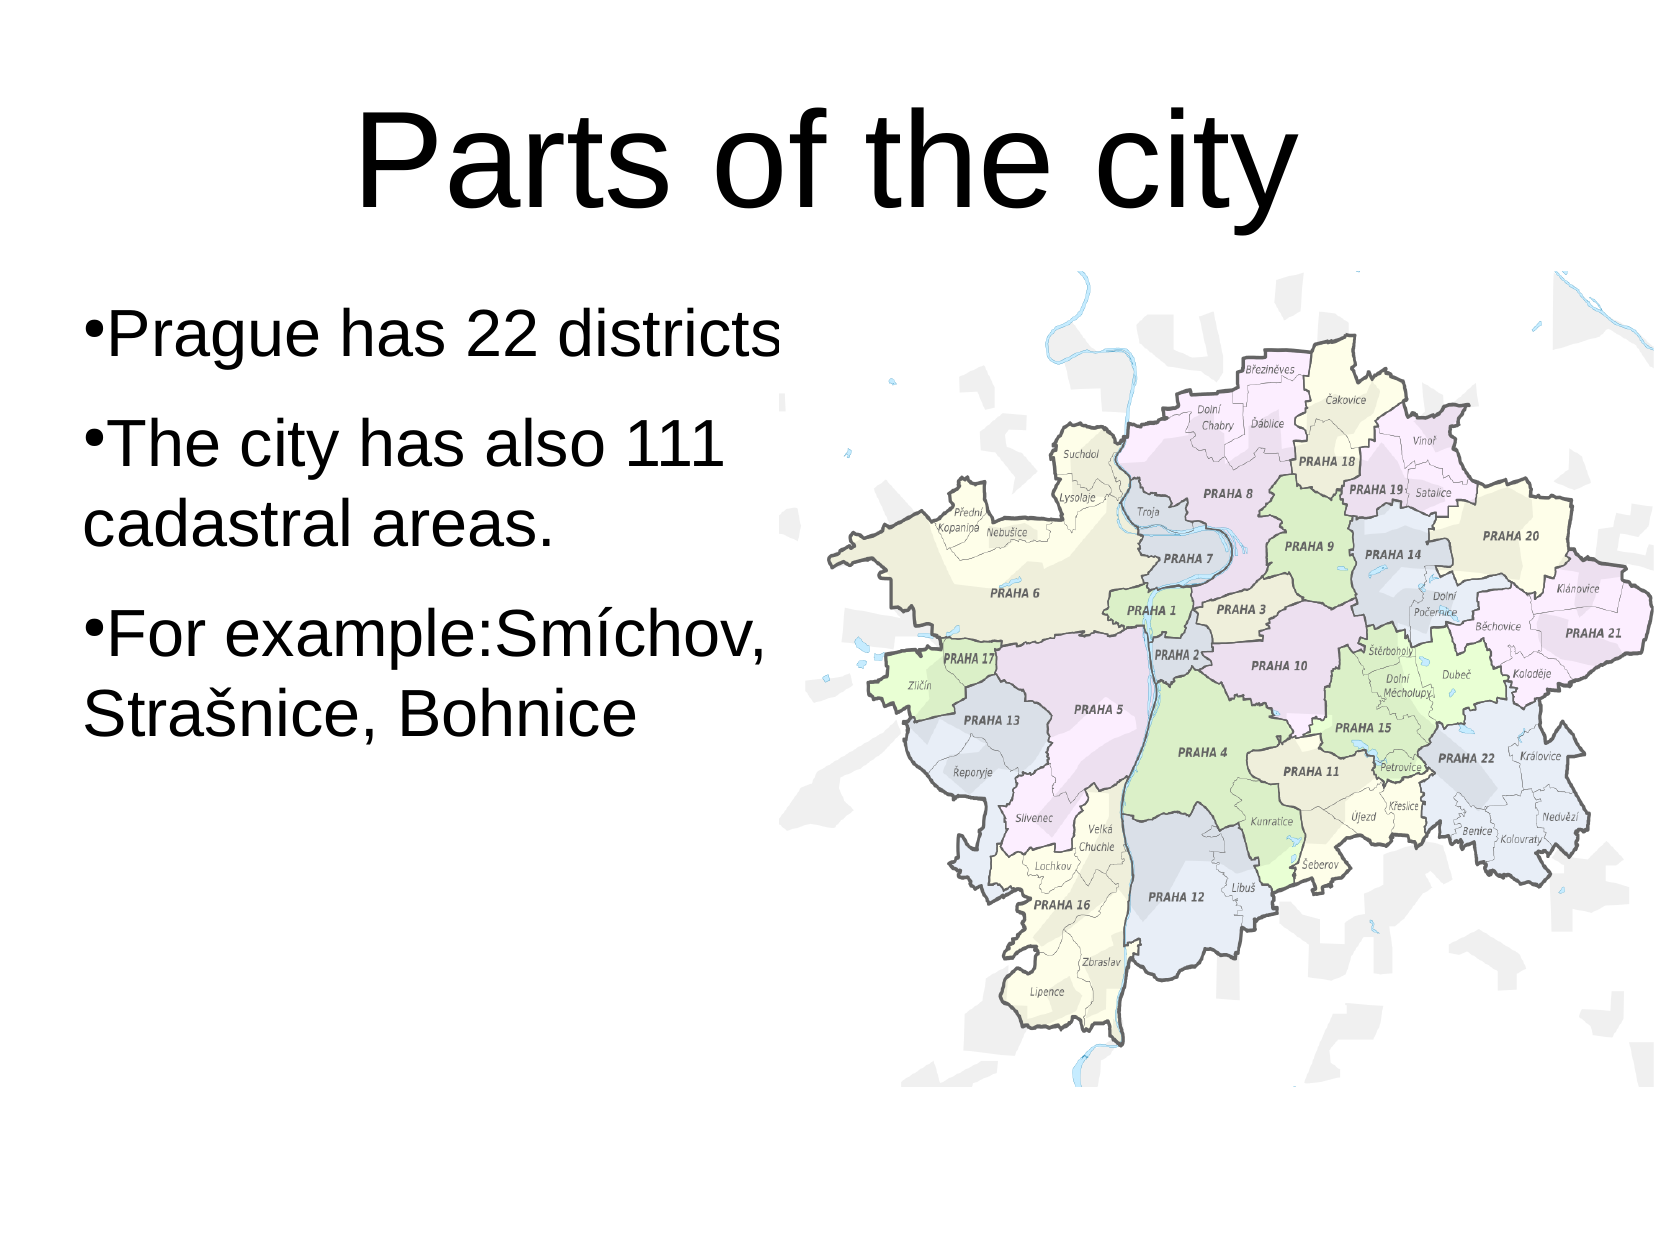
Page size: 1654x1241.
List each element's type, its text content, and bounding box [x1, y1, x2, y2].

list Prague has 22 districts. The city has also 111 cadastral areas. For example:Smíchov, Strašnice, Bohnice [82, 290, 779, 1072]
picture [779, 271, 1654, 1087]
title Parts of the city [82, 59, 1571, 246]
